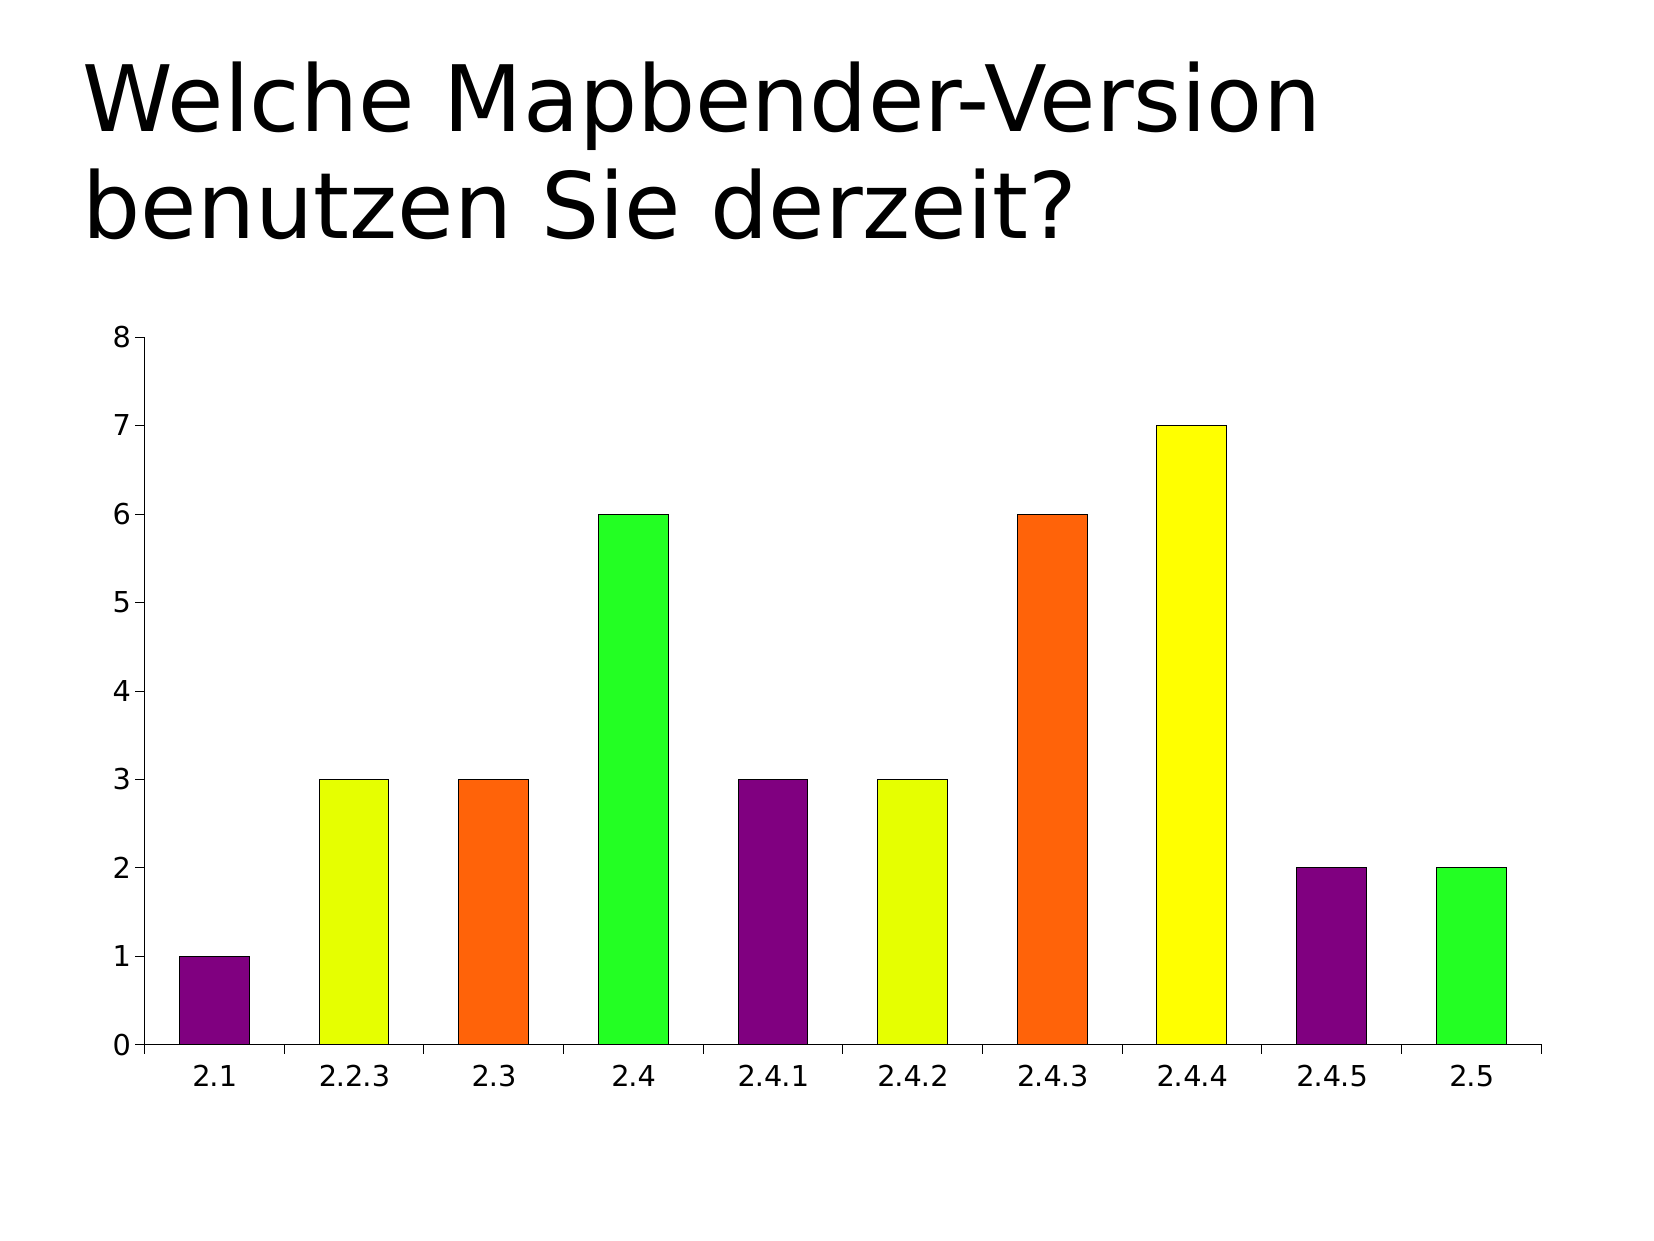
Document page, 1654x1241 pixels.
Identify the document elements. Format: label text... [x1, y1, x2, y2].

chart [82, 290, 1571, 1109]
title Welche Mapbender-Version benutzen Sie derzeit? [82, 45, 1571, 261]
